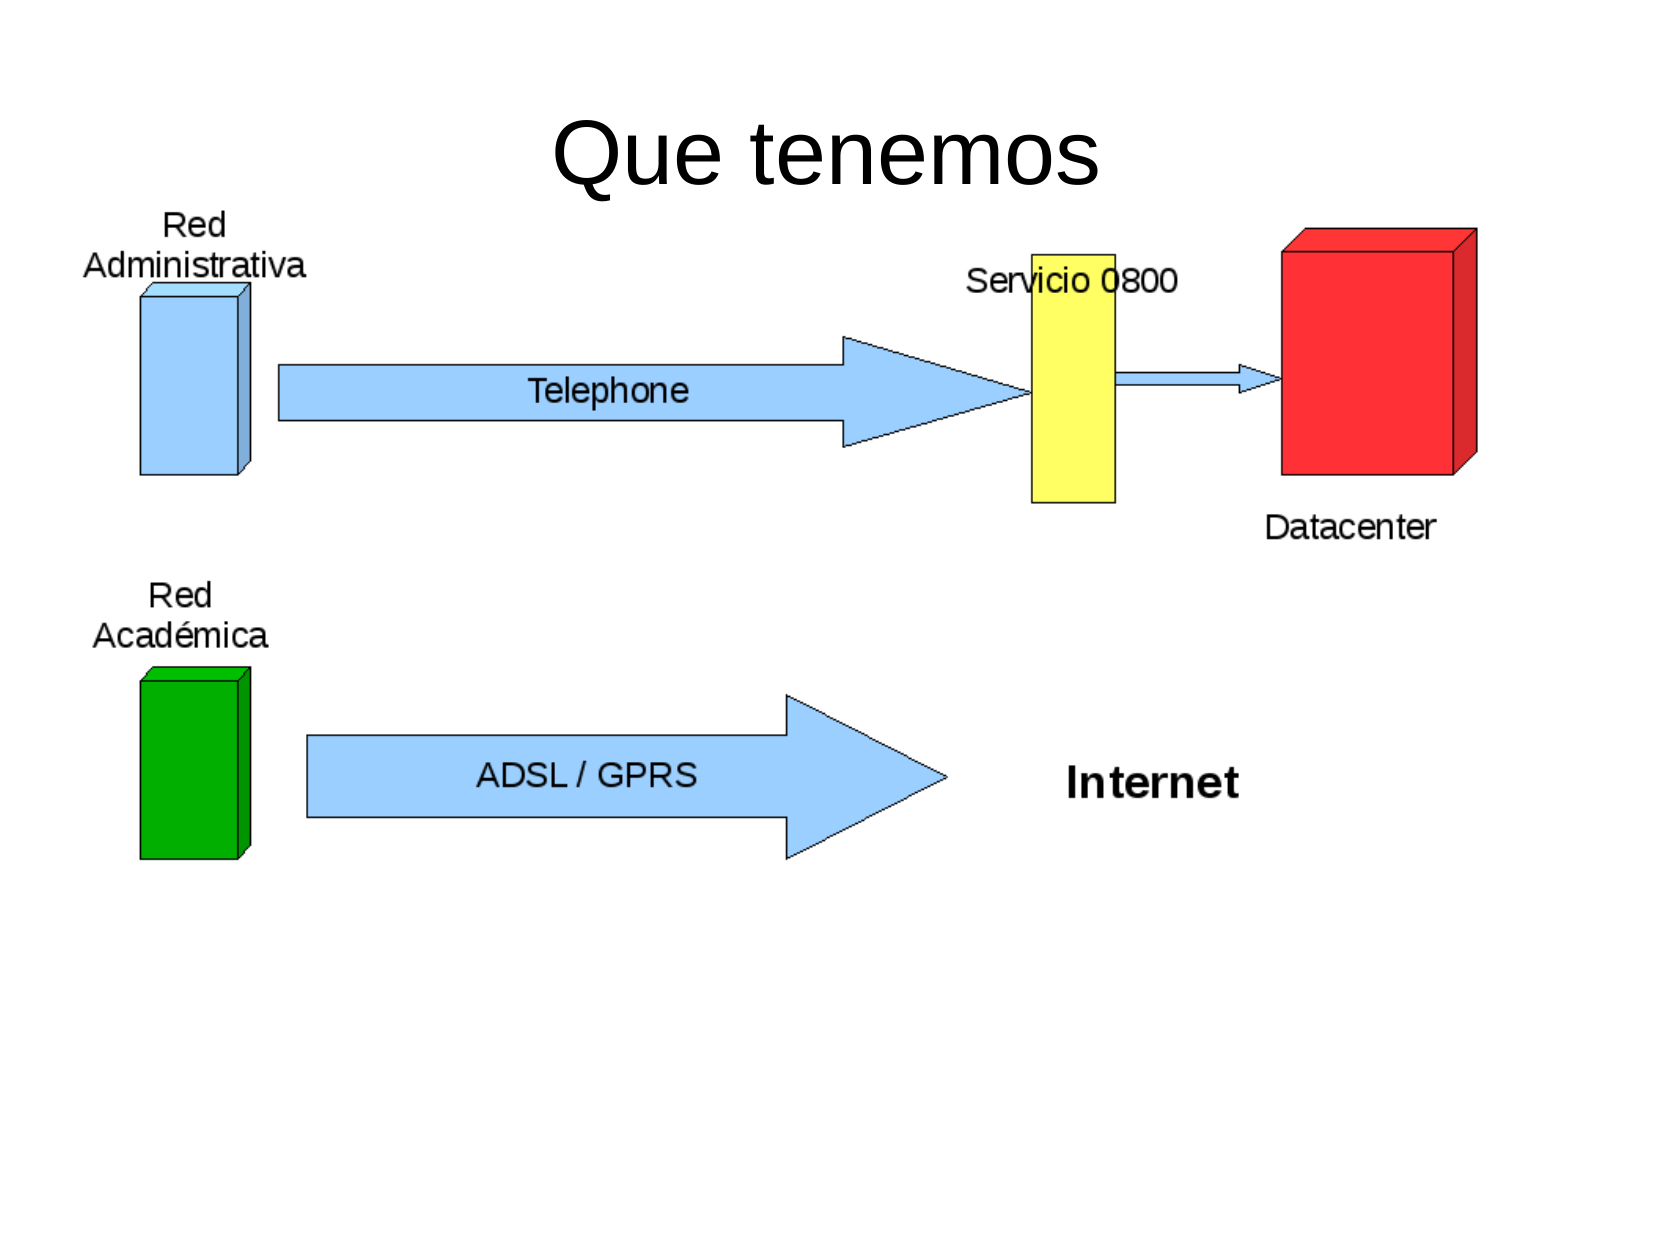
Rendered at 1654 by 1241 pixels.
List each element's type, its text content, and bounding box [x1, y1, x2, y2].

title Que tenemos [82, 49, 1571, 257]
picture [0, 90, 1654, 1241]
